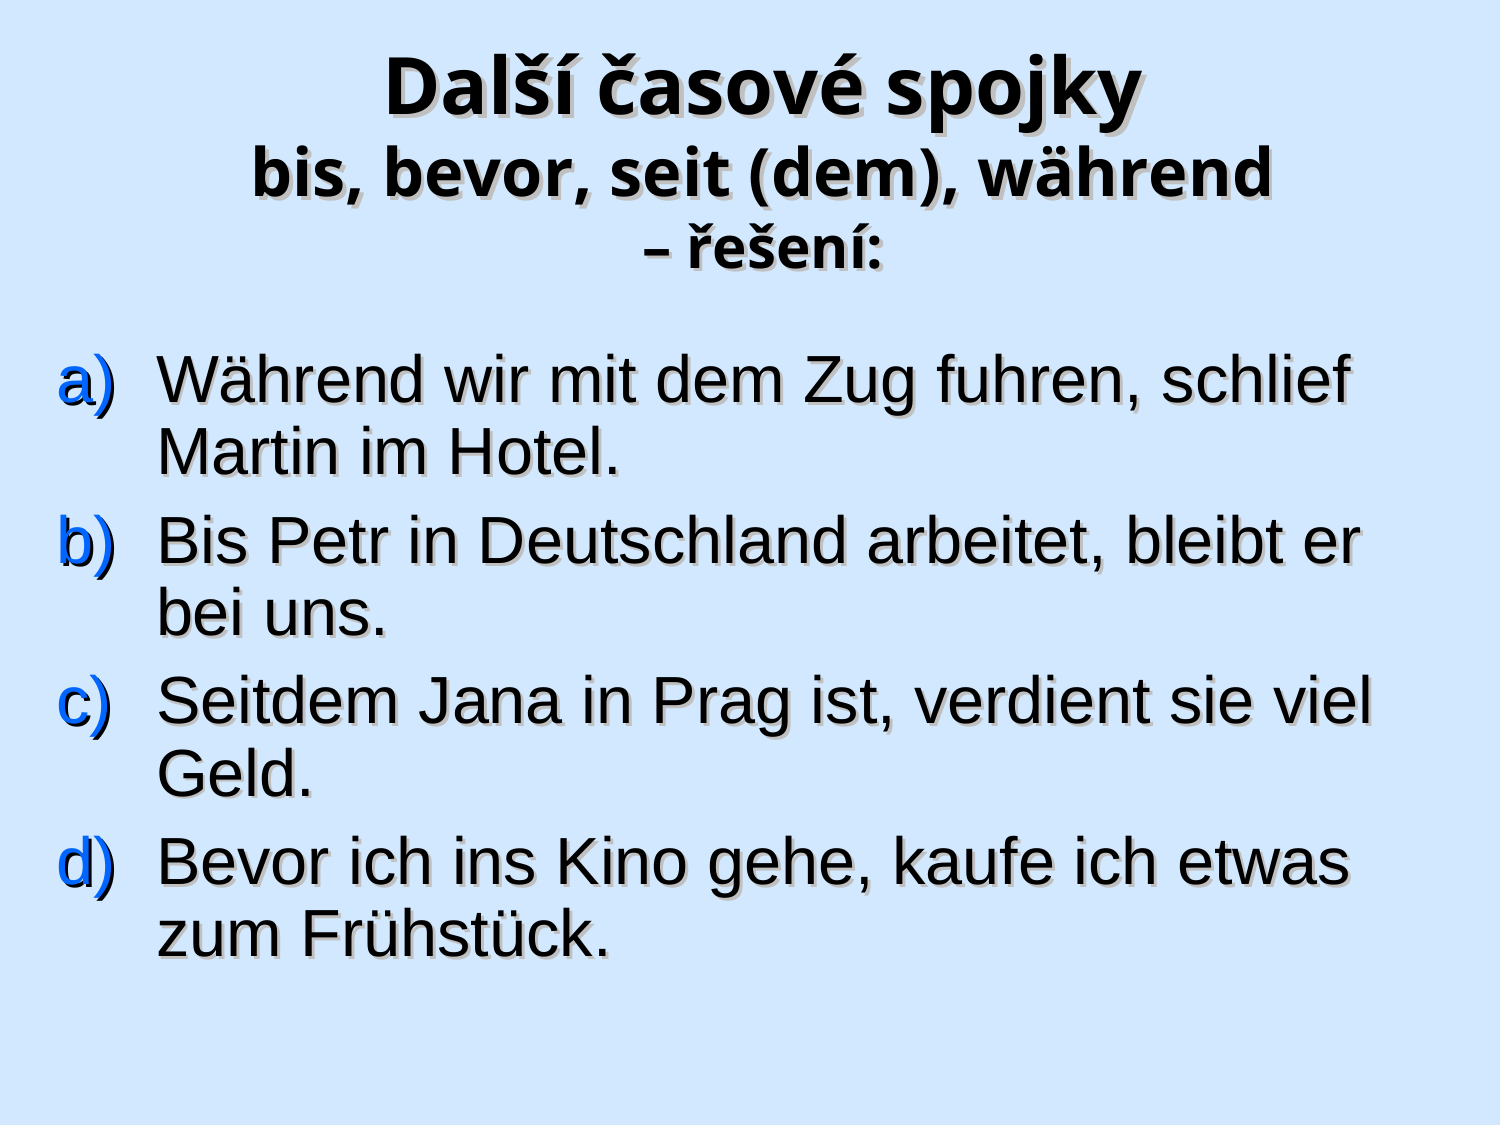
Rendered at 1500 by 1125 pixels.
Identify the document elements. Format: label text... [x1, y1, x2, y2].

list Während wir mit dem Zug fuhren, schlief Martin im Hotel. Bis Petr in Deutschland arbeitet, bleibt er bei uns. Seitdem Jana in Prag ist, verdient sie viel Geld. Bevor ich ins Kino gehe, kaufe ich etwas zum Frühstück. [41, 337, 1452, 1026]
title Další časové spojky bis, bevor, seit (dem), während – řešení: [75, 27, 1451, 288]
